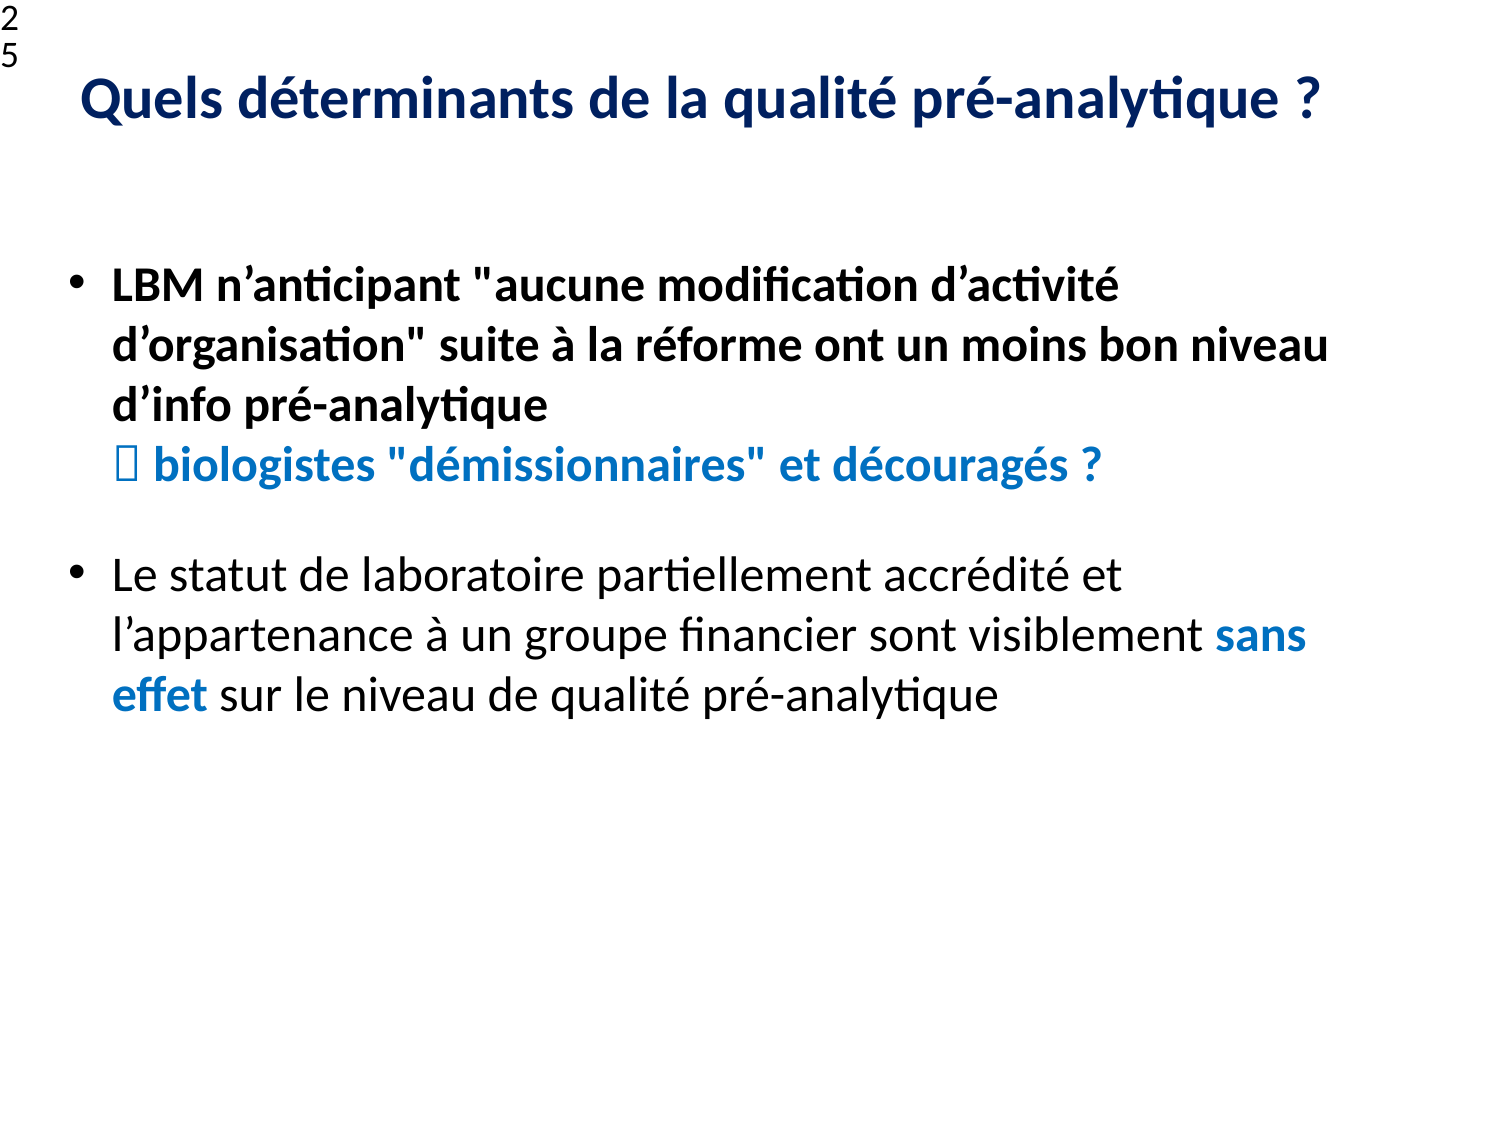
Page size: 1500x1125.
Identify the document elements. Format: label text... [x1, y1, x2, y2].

list LBM n’anticipant "aucune modification d’activité d’organisation" suite à la réforme ont un moins bon niveau d’info pré-analytique  biologistes "démissionnaires" et découragés ? Le statut de laboratoire partiellement accrédité et l’appartenance à un groupe financier sont visiblement sans effet sur le niveau de qualité pré-analytique [53, 243, 1412, 1043]
title Quels déterminants de la qualité pré-analytique ? [64, 30, 1415, 159]
